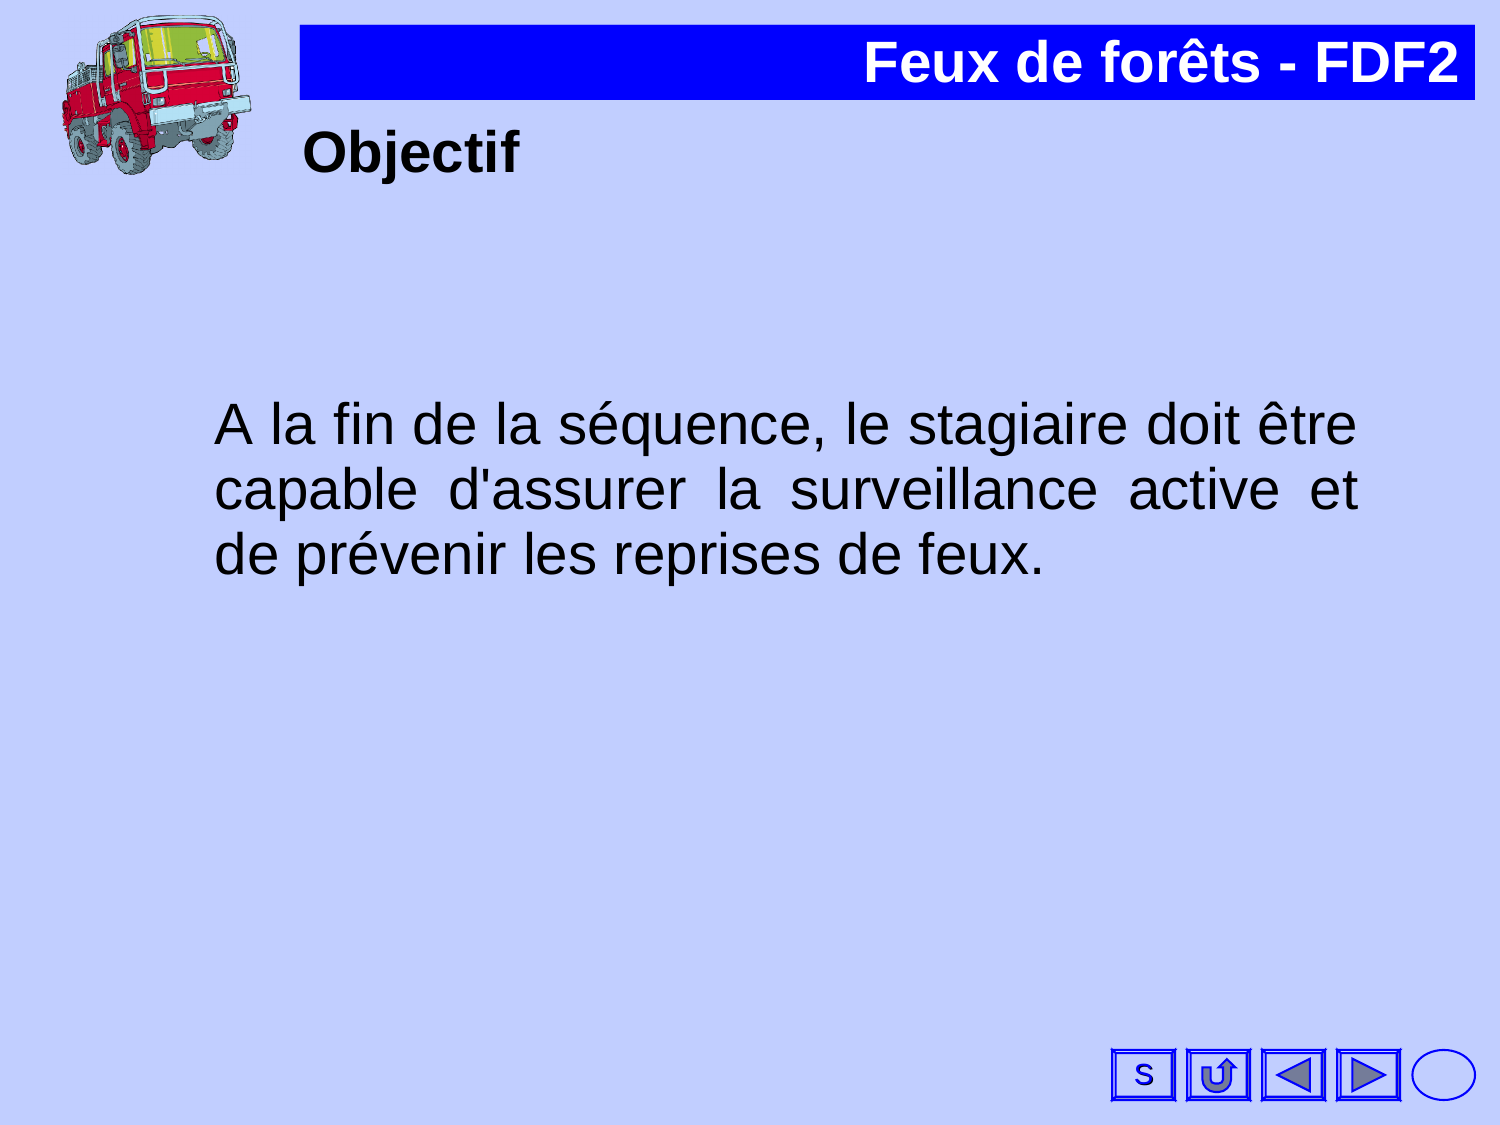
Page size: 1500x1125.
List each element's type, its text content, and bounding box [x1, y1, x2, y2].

text_box Objectif [287, 112, 536, 193]
text_box Feux de forêts - FDF2 [299, 24, 1475, 100]
text_box [1412, 1049, 1476, 1101]
text_box A la fin de la séquence, le stagiaire doit être capable d'assurer la surveillance active et de prévenir les reprises de feux. [200, 383, 1375, 595]
